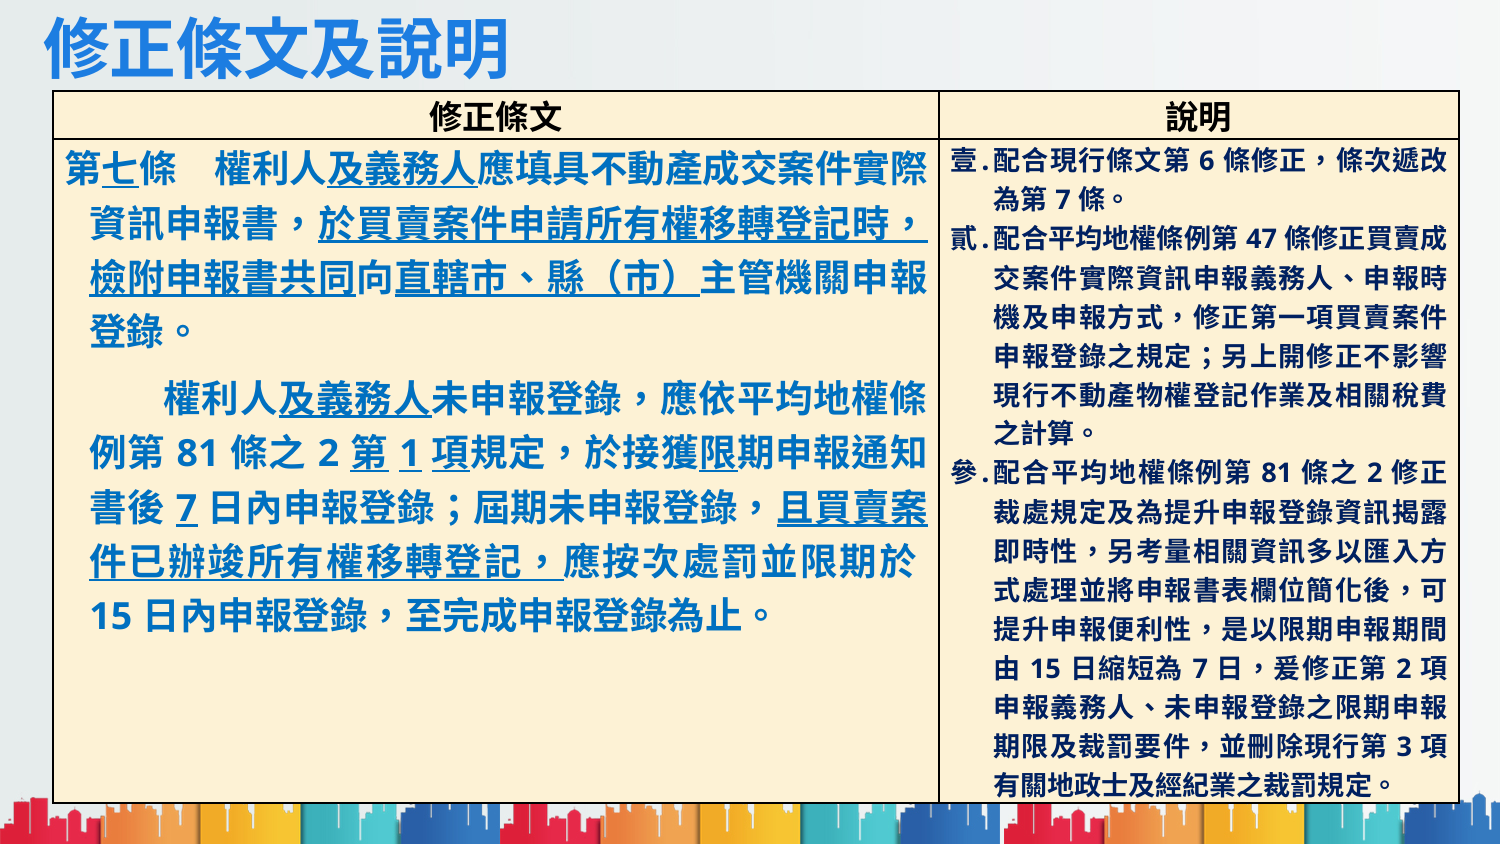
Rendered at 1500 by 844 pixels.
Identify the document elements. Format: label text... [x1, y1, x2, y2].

title 修正條文及說明 [22, 0, 531, 95]
table_header 修正條文 [54, 92, 938, 138]
table_cell 第七條 權利人及義務人應填具不動產成交案件實際資訊申報書，於買賣案件申請所有權移轉登記時，檢附申報書共同向直轄市、縣（市）主管機關申報登錄。 權利人及義務人未申報登錄，應依平均地權條例第81條之2第1項規定，於接獲限期申報通知書後7日內申報登錄；屆期未申報登錄，且買賣案件已辦竣所有權移轉登記，應按次處罰並限期於15日內申報登錄，至完成申報登錄為止。 [54, 140, 938, 802]
table_header 說明 [940, 92, 1458, 138]
picture [0, 0, 1500, 844]
table_cell 配合現行條文第6條修正，條次遞改為第7條。 配合平均地權條例第47條修正買賣成交案件實際資訊申報義務人、申報時機及申報方式，修正第一項買賣案件申報登錄之規定；另上開修正不影響現行不動產物權登記作業及相關稅費之計算。 配合平均地權條例第81條之2修正裁處規定及為提升申報登錄資訊揭露即時性，另考量相關資訊多以匯入方式處理並將申報書表欄位簡化後，可提升申報便利性，是以限期申報期間由15日縮短為7日，爰修正第2項申報義務人、未申報登錄之限期申報期限及裁罰要件，並刪除現行第3項有關地政士及經紀業之裁罰規定。 [940, 140, 1458, 802]
